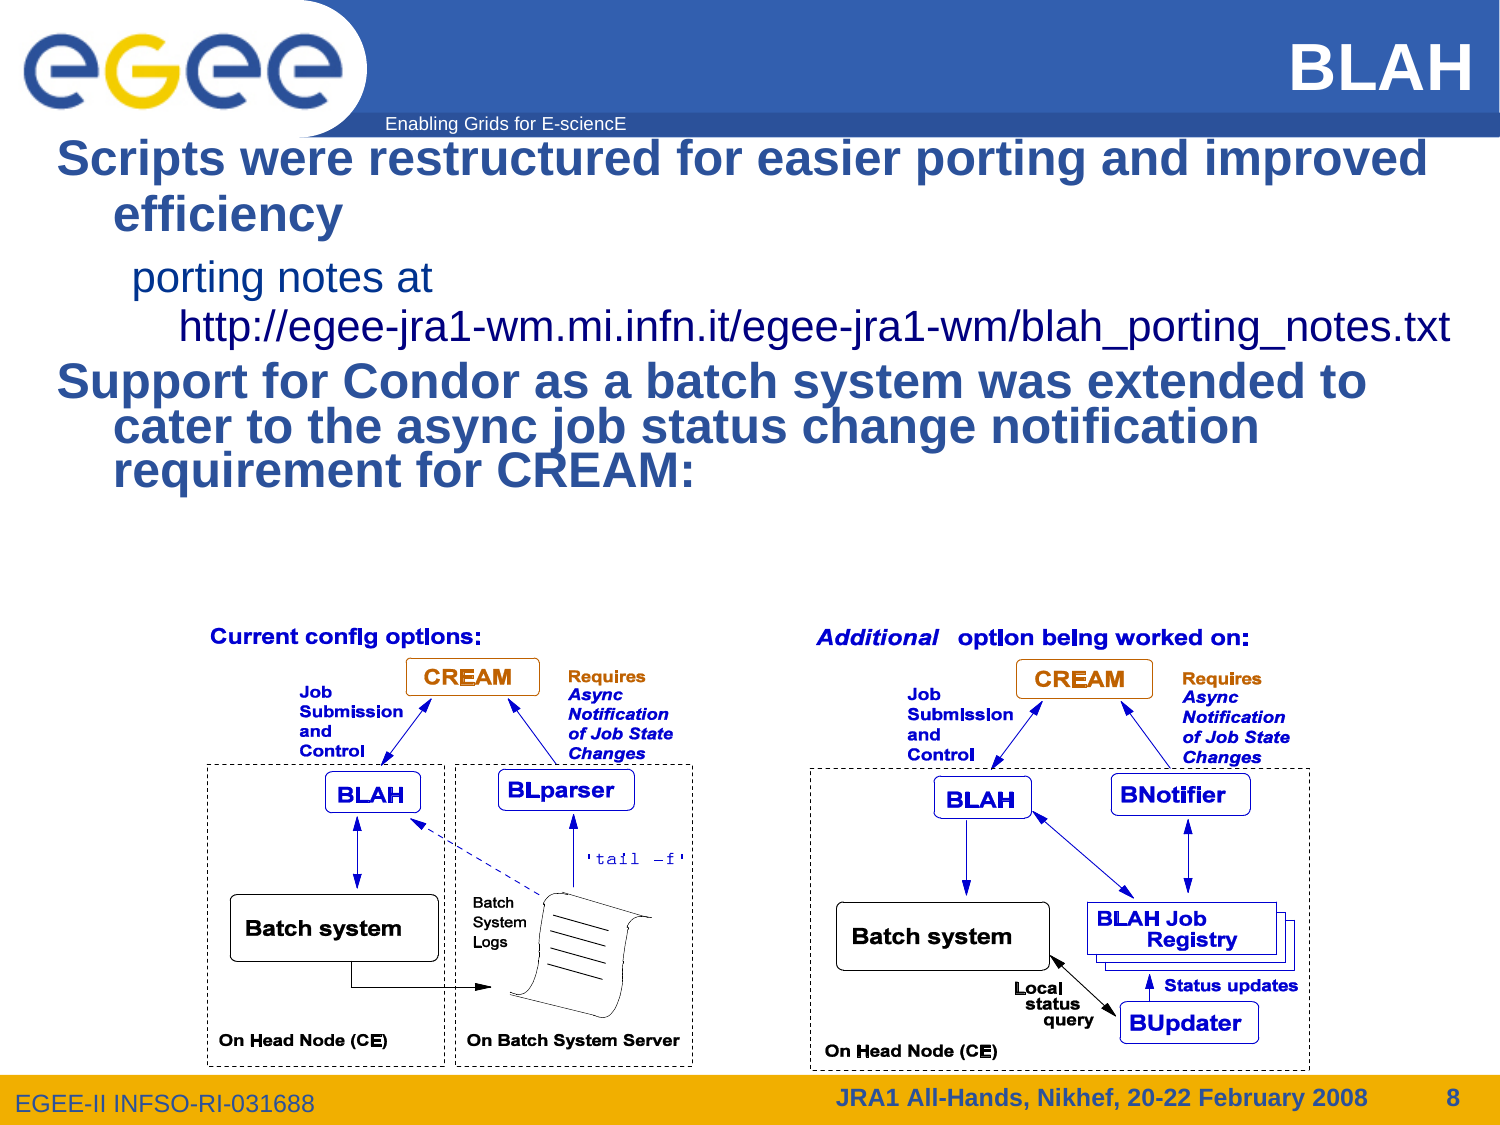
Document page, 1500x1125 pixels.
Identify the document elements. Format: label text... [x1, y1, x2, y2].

picture [18, 30, 349, 112]
picture [206, 624, 693, 1068]
list Scripts were restructured for easier porting and improved efficiency porting notes at http://egee-jra1-wm.mi.infn.it/egee-jra1-wm/blah_porting_notes.txt Support for Condor as a batch system was extended to cater to the async job status change notification requirement for CREAM: [56, 130, 1466, 1007]
picture [809, 625, 1311, 1071]
title BLAH [369, 0, 1475, 148]
